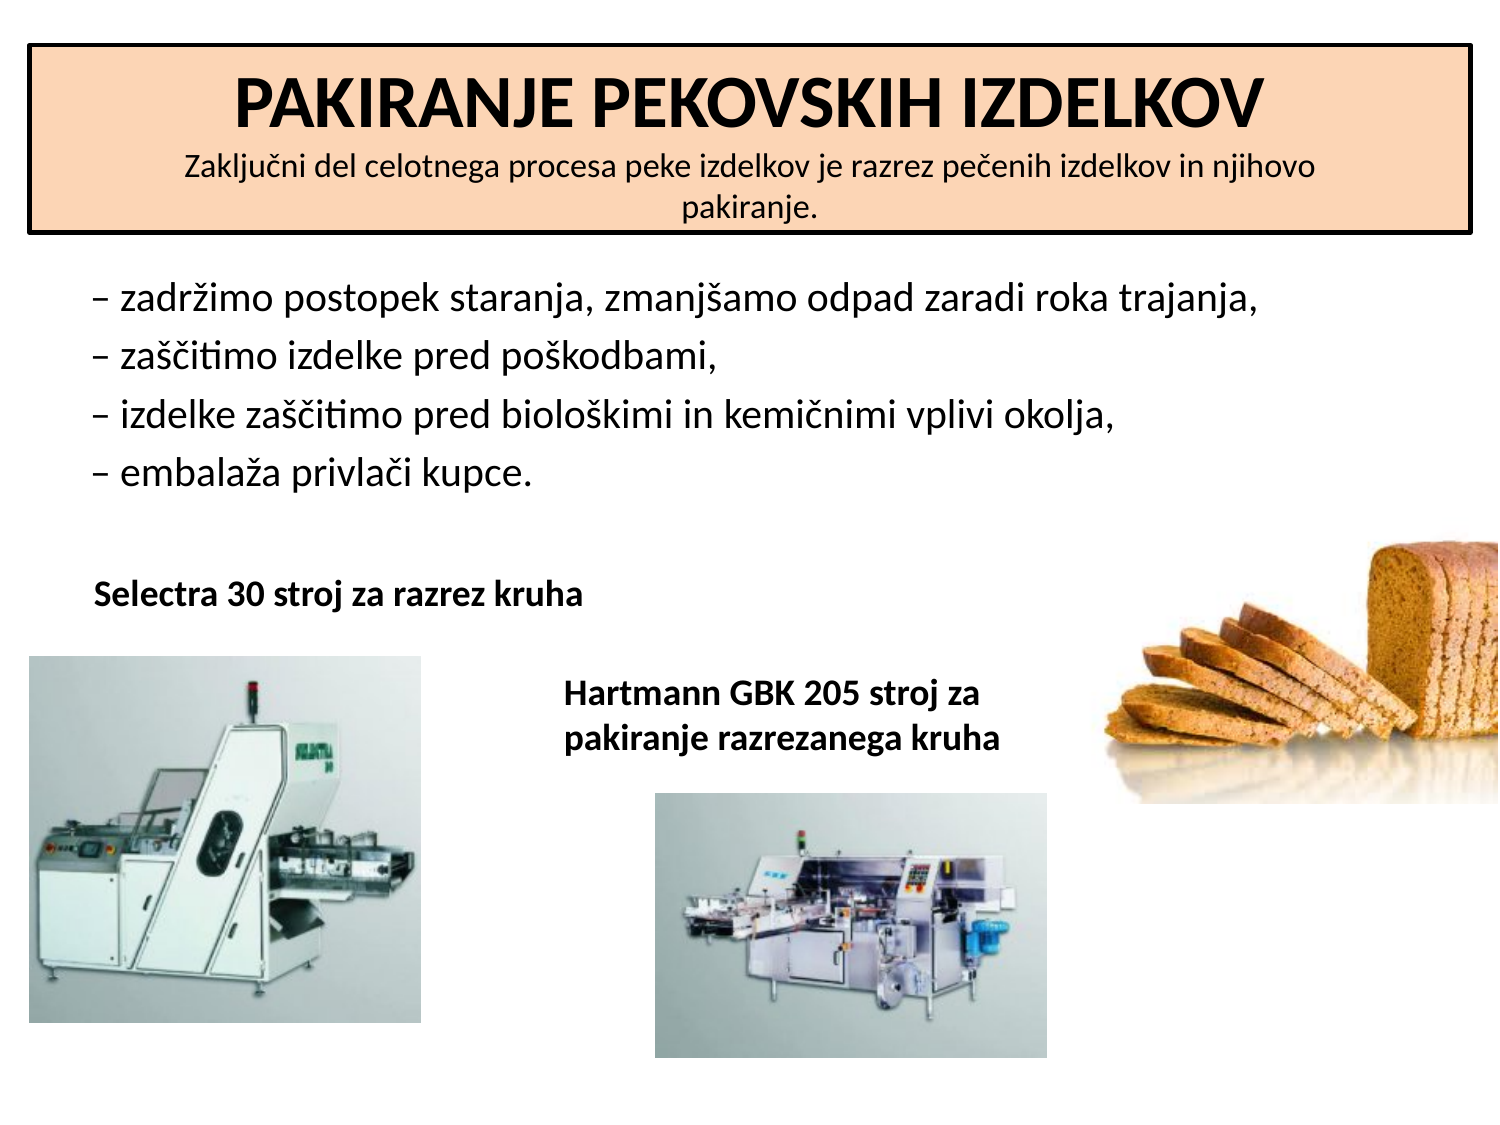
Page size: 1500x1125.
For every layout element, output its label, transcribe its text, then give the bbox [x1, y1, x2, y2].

text_box Hartmann GBK 205 stroj za pakiranje razrezanega kruha [549, 660, 1067, 766]
picture [1067, 517, 1498, 804]
text_box Selectra 30 stroj za razrez kruha [78, 561, 608, 622]
list – zadržimo postopek staranja, zmanjšamo odpad zaradi roka trajanja, – zaščitimo izdelke pred poškodbami, – izdelke zaščitimo pred biološkimi in kemičnimi vplivi okolja, – embalaža privlači kupce. [75, 262, 1365, 563]
title PAKIRANJE PEKOVSKIH IZDELKOV Zaključni del celotnega procesa peke izdelkov je razrez pečenih izdelkov in njihovo pakiranje. [29, 45, 1471, 233]
picture [655, 793, 1047, 1058]
picture [29, 656, 421, 1023]
